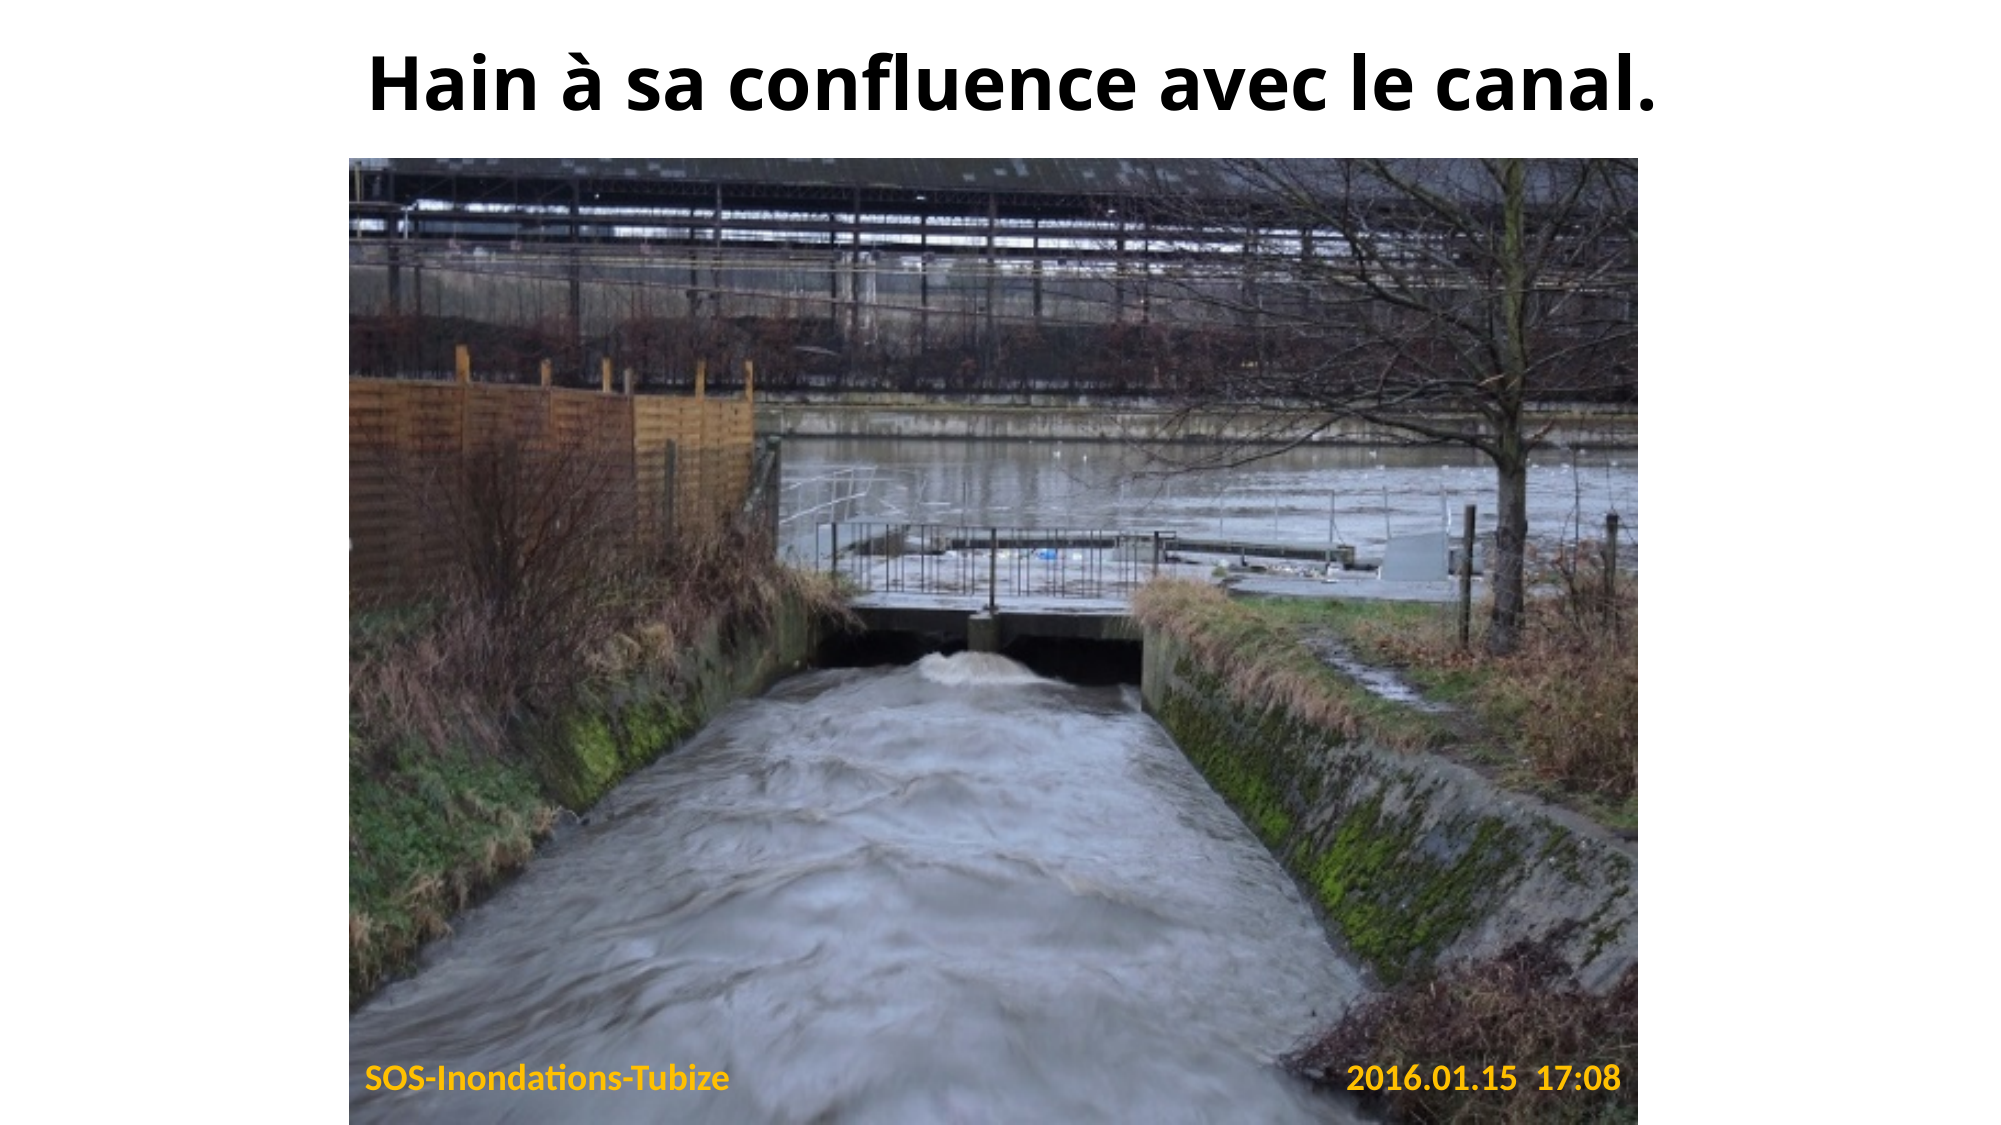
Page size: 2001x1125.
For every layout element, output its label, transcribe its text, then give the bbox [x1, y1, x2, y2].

text_box 2016.01.15 17:08 [1330, 1045, 1638, 1107]
text_box SOS-Inondations-Tubize [349, 1045, 786, 1107]
title Hain à sa confluence avec le canal. [137, 0, 1863, 161]
picture [349, 158, 1638, 1125]
